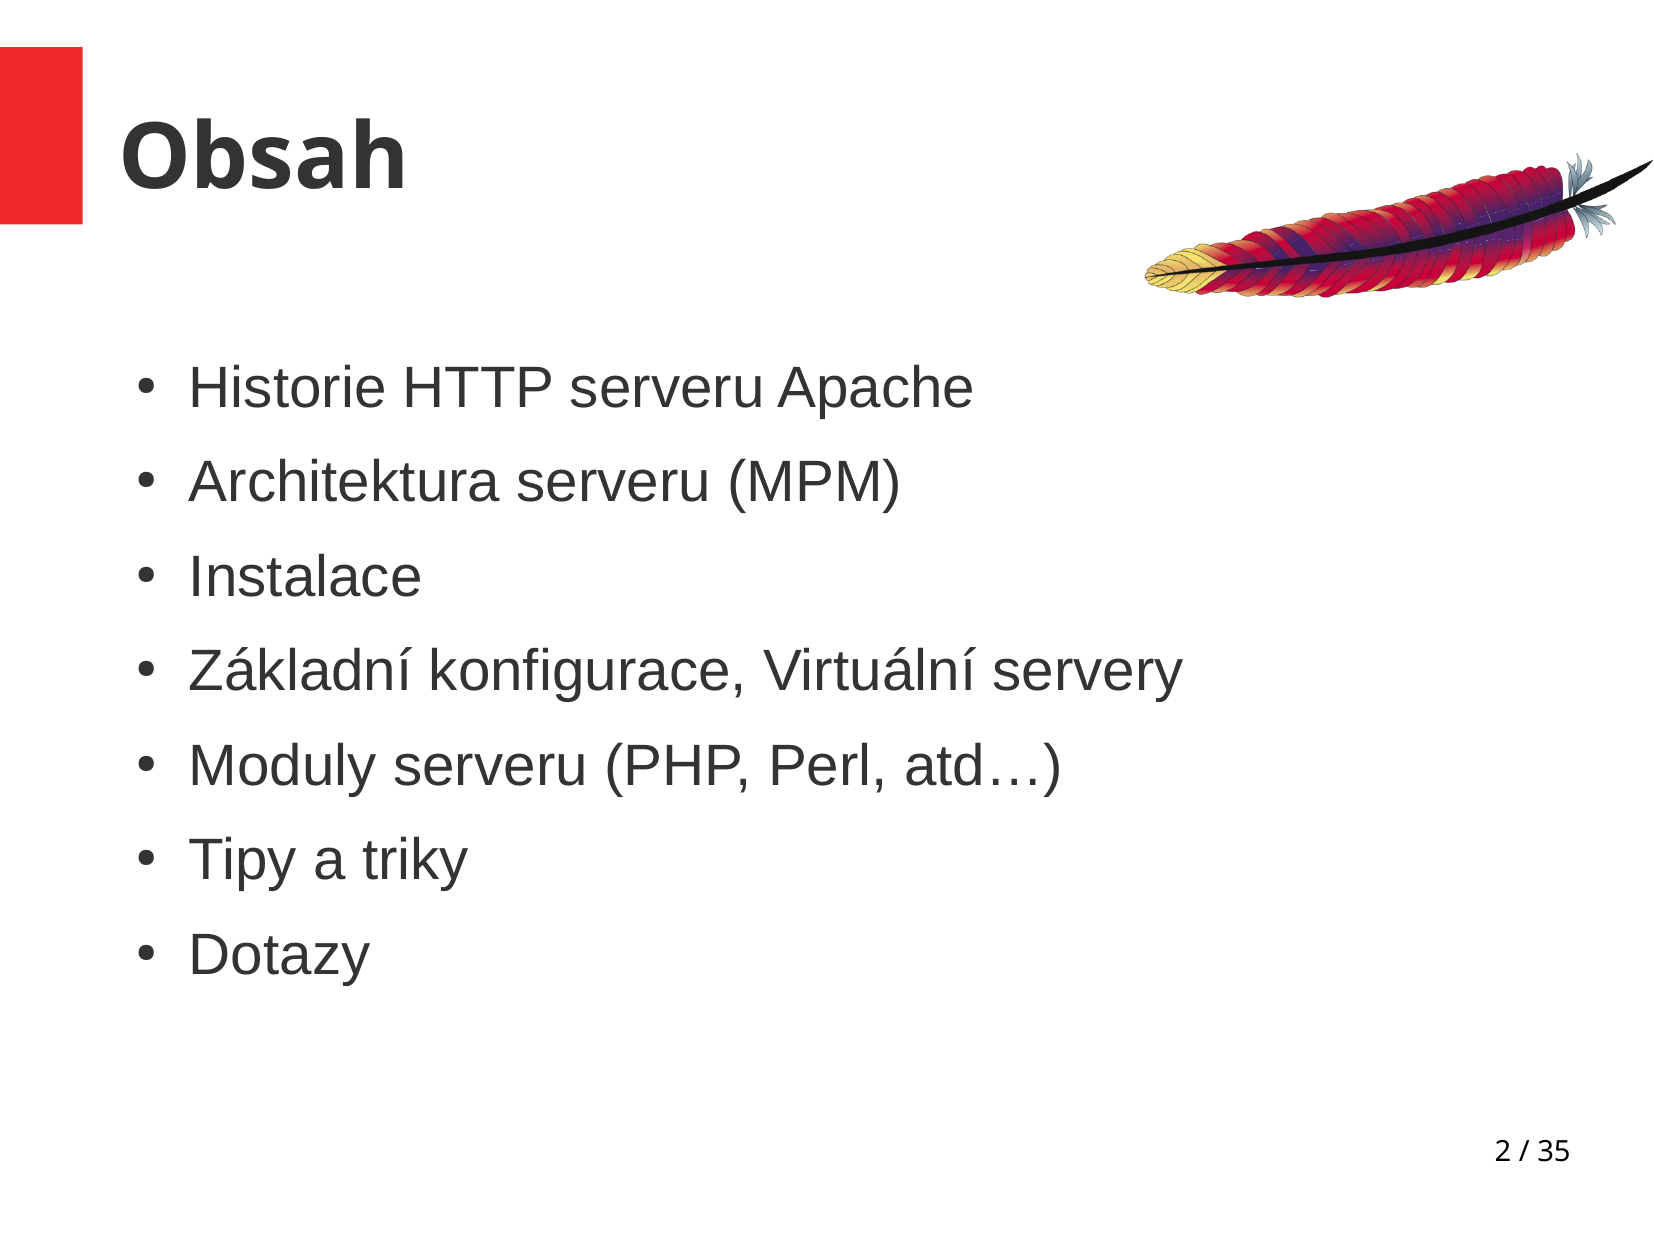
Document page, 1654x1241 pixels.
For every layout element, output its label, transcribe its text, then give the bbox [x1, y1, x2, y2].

picture [1144, 153, 1654, 298]
list Historie HTTP serveru Apache Architektura serveru (MPM) Instalace Základní konfigurace, Virtuální servery Moduly serveru (PHP, Perl, atd…) Tipy a triky Dotazy [118, 354, 1536, 1074]
title Obsah [118, 49, 1571, 257]
